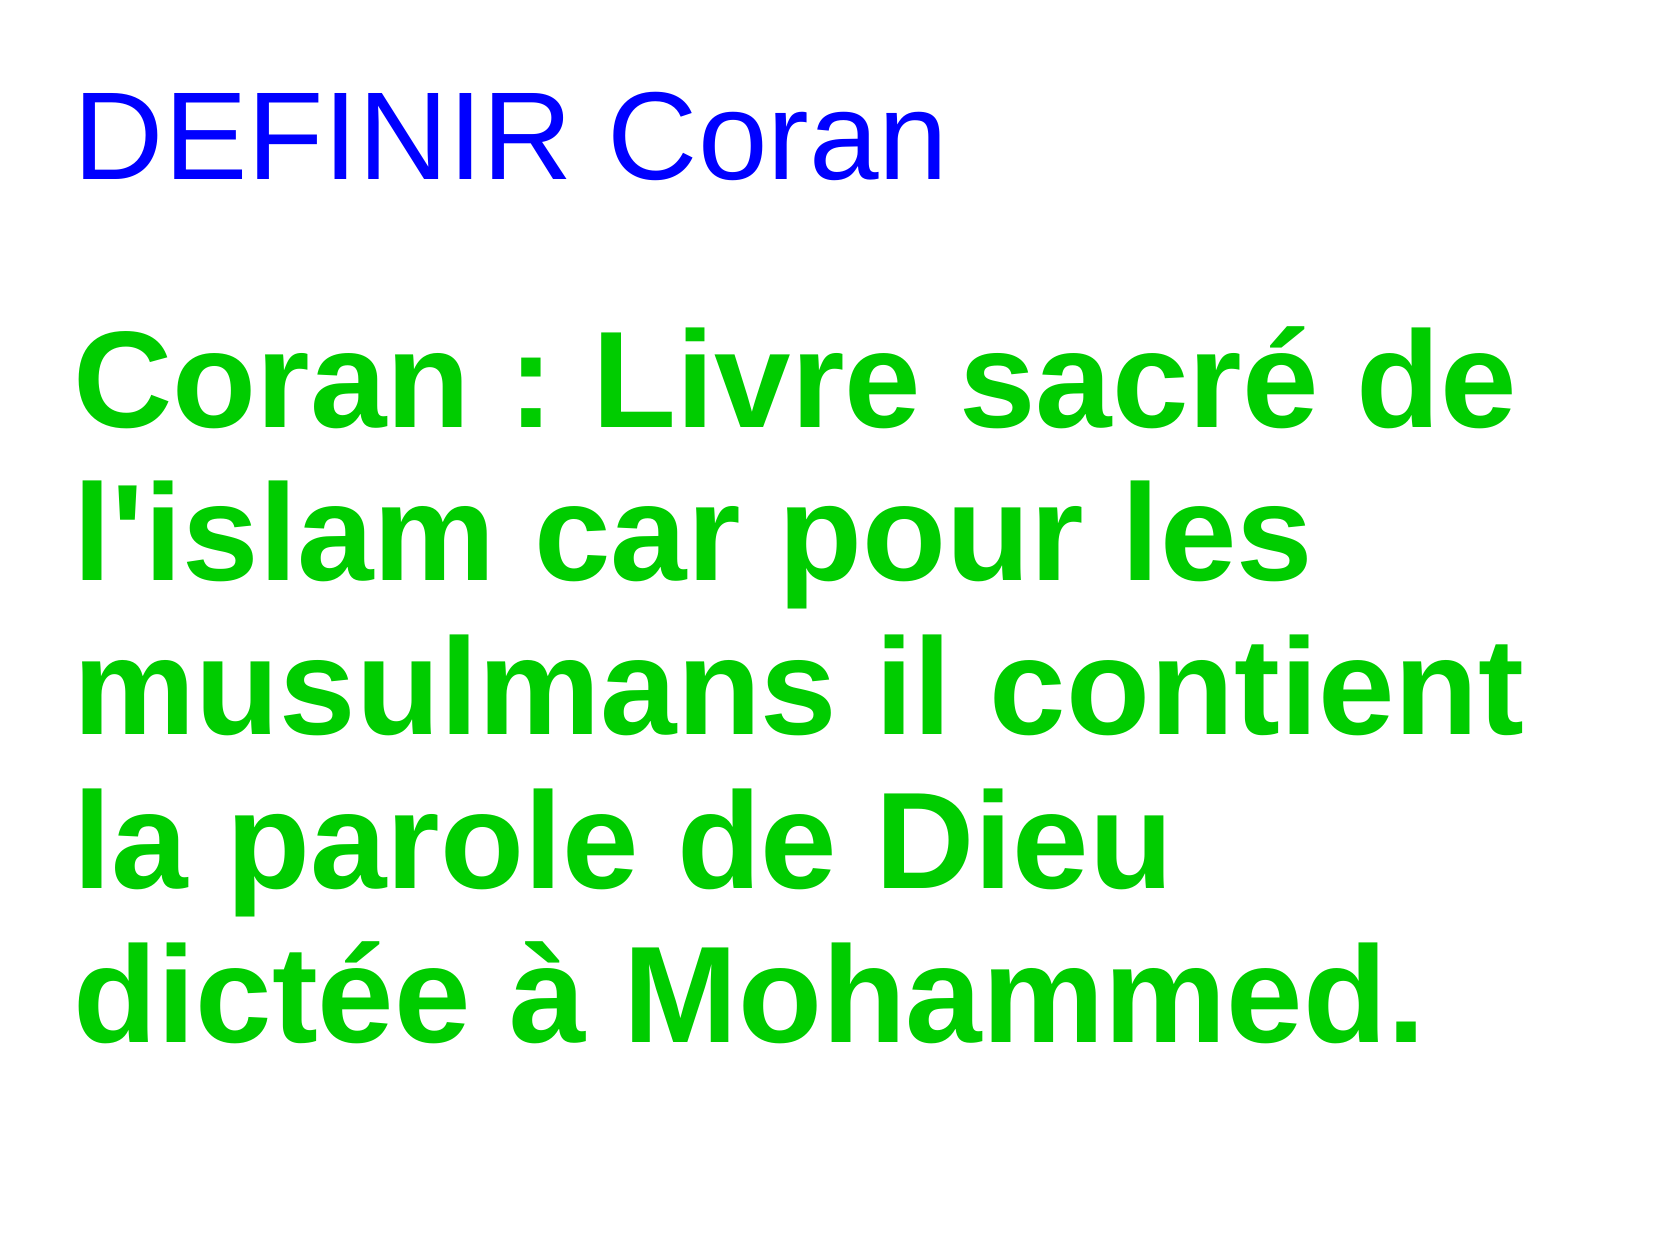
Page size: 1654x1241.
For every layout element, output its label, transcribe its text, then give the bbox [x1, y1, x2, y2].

text_box Coran : Livre sacré de l'islam car pour les musulmans il contient la parole de Dieu dictée à Mohammed. [59, 295, 1625, 1079]
text_box DEFINIR Coran [59, 59, 1595, 214]
